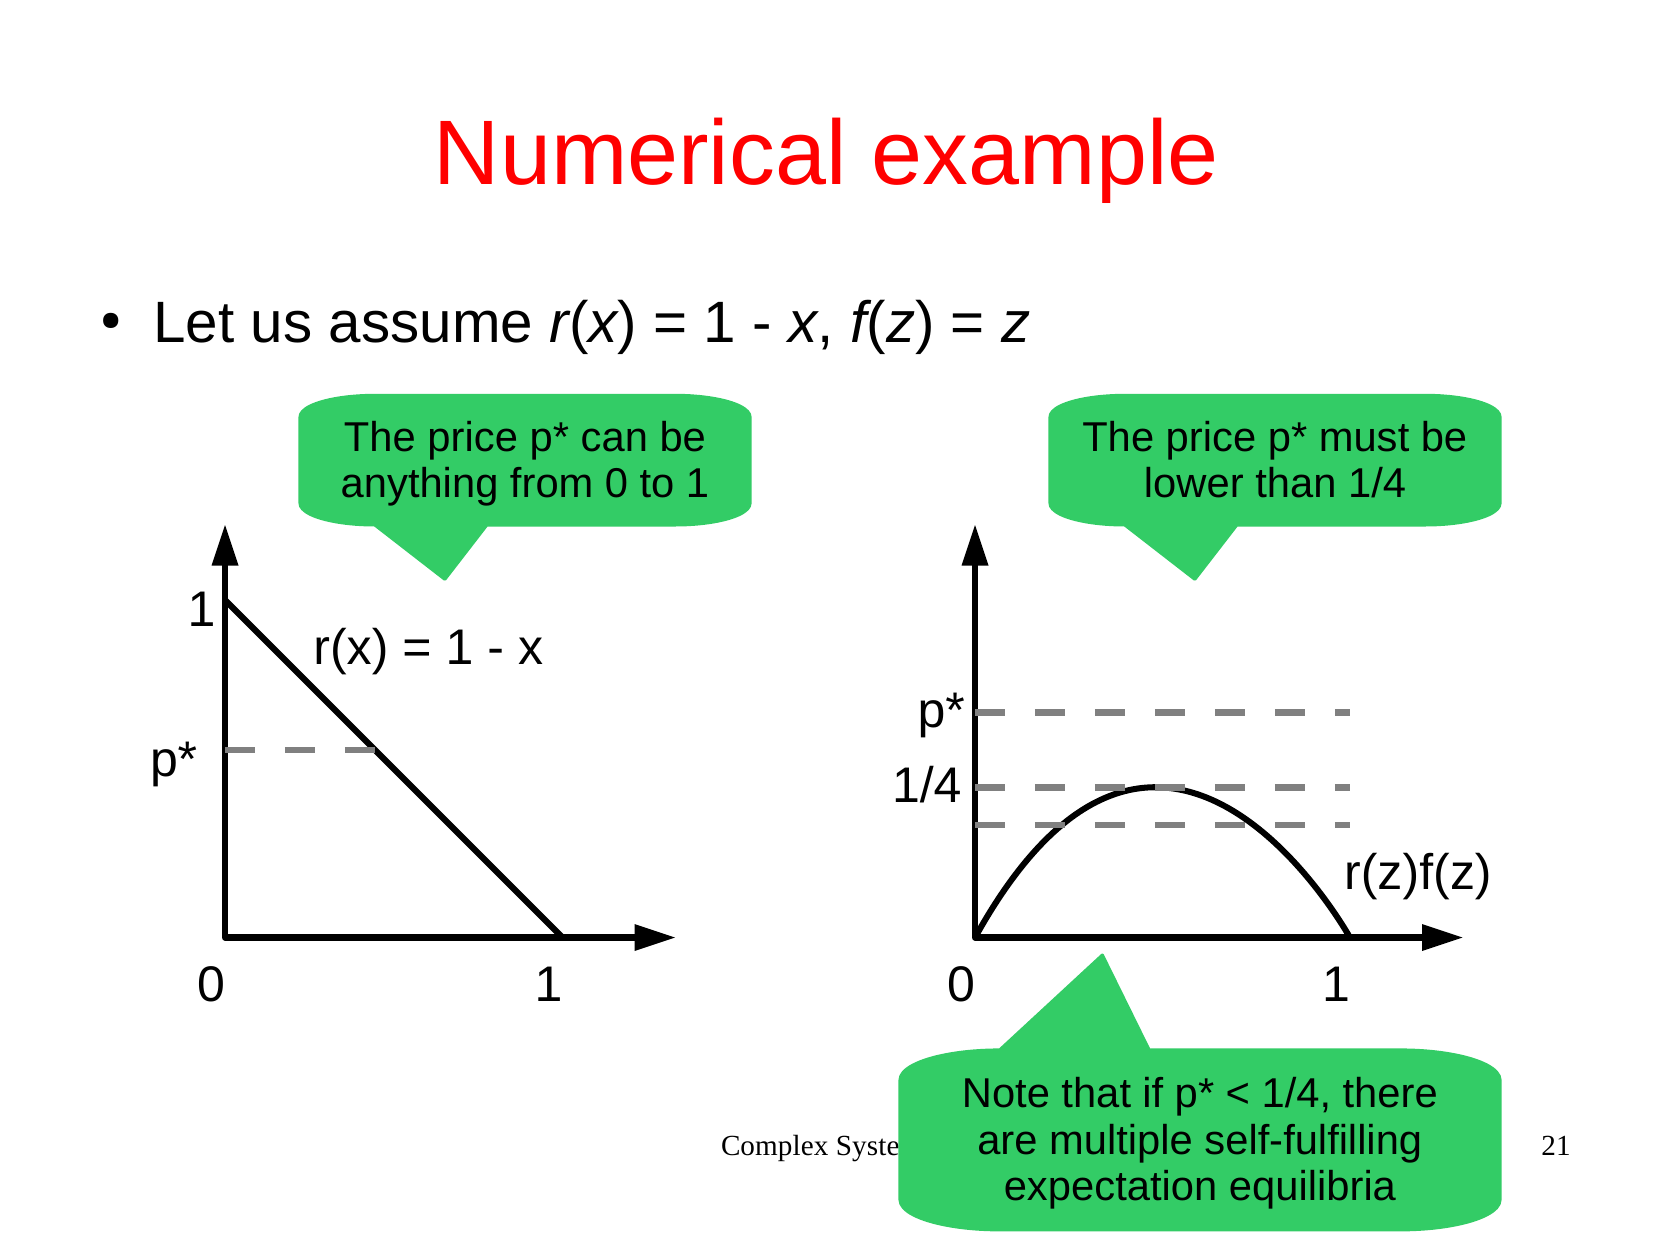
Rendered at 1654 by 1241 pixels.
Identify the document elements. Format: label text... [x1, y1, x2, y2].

text_box The price p* can be anything from 0 to 1 [300, 395, 751, 580]
text_box r(z)f(z) [1344, 844, 1493, 901]
text_box 0 [197, 956, 226, 1013]
text_box p* [917, 682, 993, 739]
title Numerical example [82, 49, 1571, 257]
text_box p* [150, 731, 198, 788]
text_box 1 [534, 956, 563, 1013]
text_box 1/4 [892, 757, 968, 814]
text_box Note that if p* < 1/4, there are multiple self-fulfilling expectation equilibria [900, 954, 1501, 1230]
text_box The price p* must be lower than 1/4 [1050, 395, 1501, 580]
list Let us assume r(x) = 1 - x, f(z) = z [82, 290, 1571, 1109]
text_box 0 [947, 956, 976, 1013]
text_box 1 [1322, 956, 1351, 1013]
text_box r(x) = 1 - x [313, 619, 544, 676]
text_box 1 [187, 581, 216, 638]
